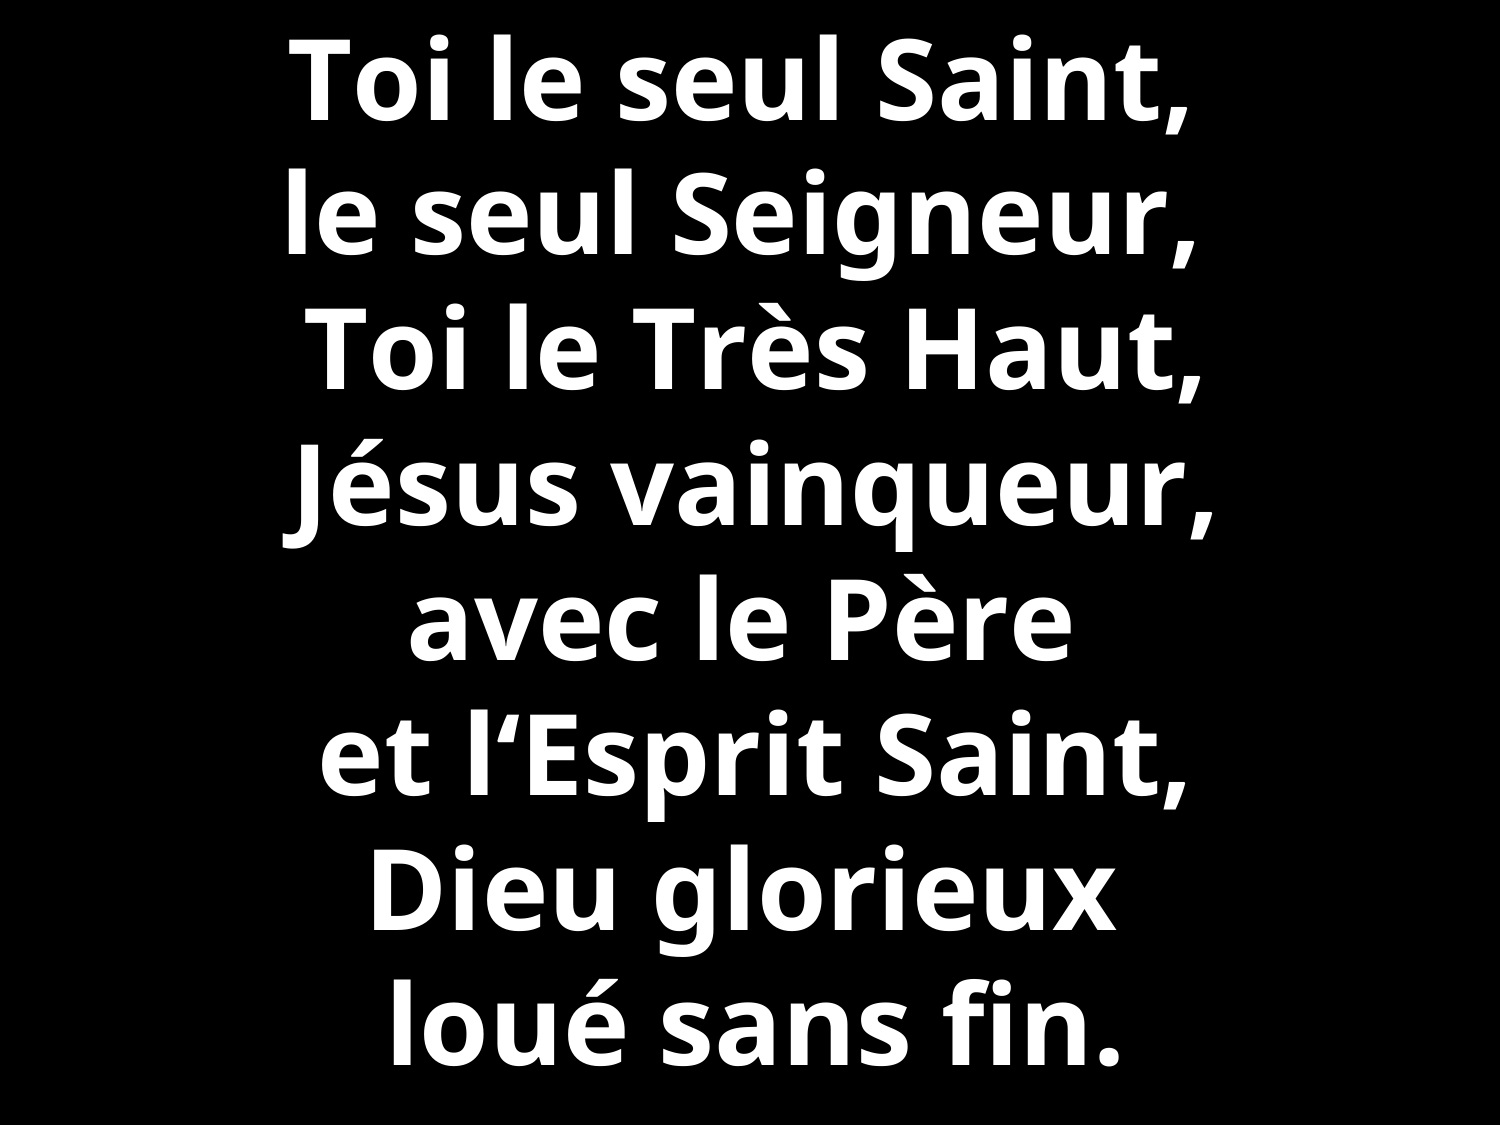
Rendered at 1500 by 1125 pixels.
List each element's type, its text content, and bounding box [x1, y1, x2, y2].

text_box Toi le seul Saint, le seul Seigneur, Toi le Très Haut, Jésus vainqueur, avec le Père et l‘Esprit Saint, Dieu glorieux loué sans fin. [0, 0, 1500, 969]
